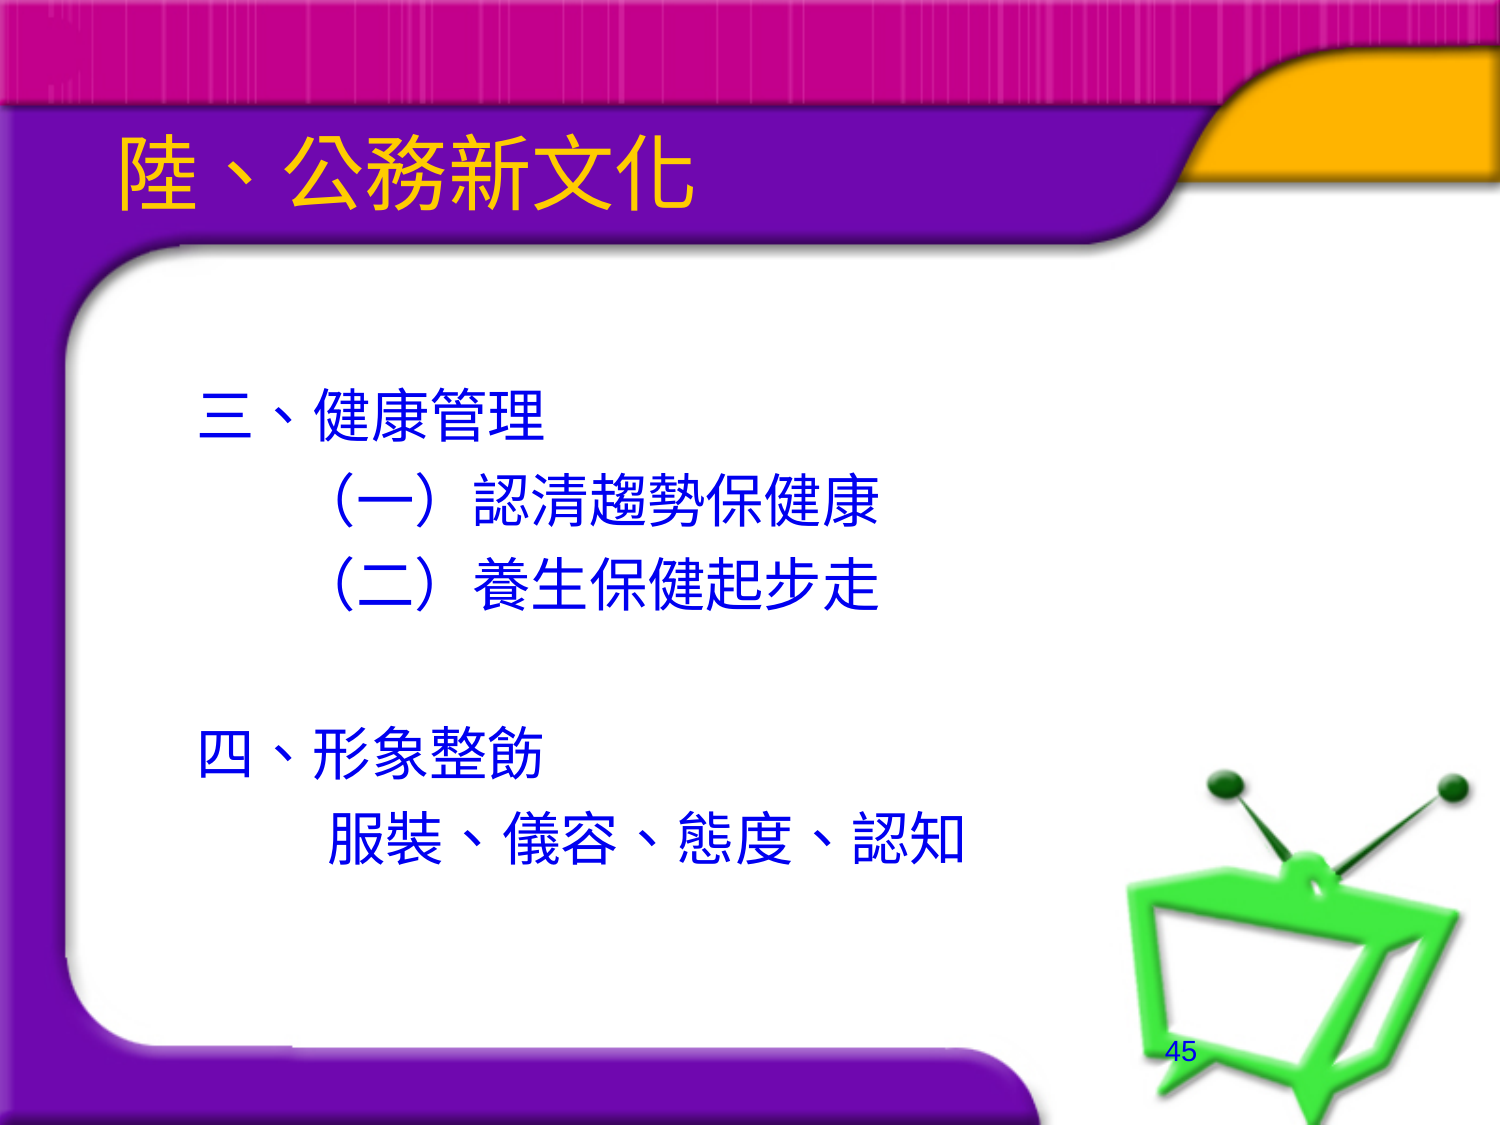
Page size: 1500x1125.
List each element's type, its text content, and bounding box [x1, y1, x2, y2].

list 三、健康管理 （一）認清趨勢保健康 （二）養生保健起步走 四、形象整飭 服裝、儀容、態度、認知 [125, 287, 1034, 929]
text_box 陸、公務新文化 [100, 114, 713, 229]
text_box [1149, 1025, 1463, 1101]
